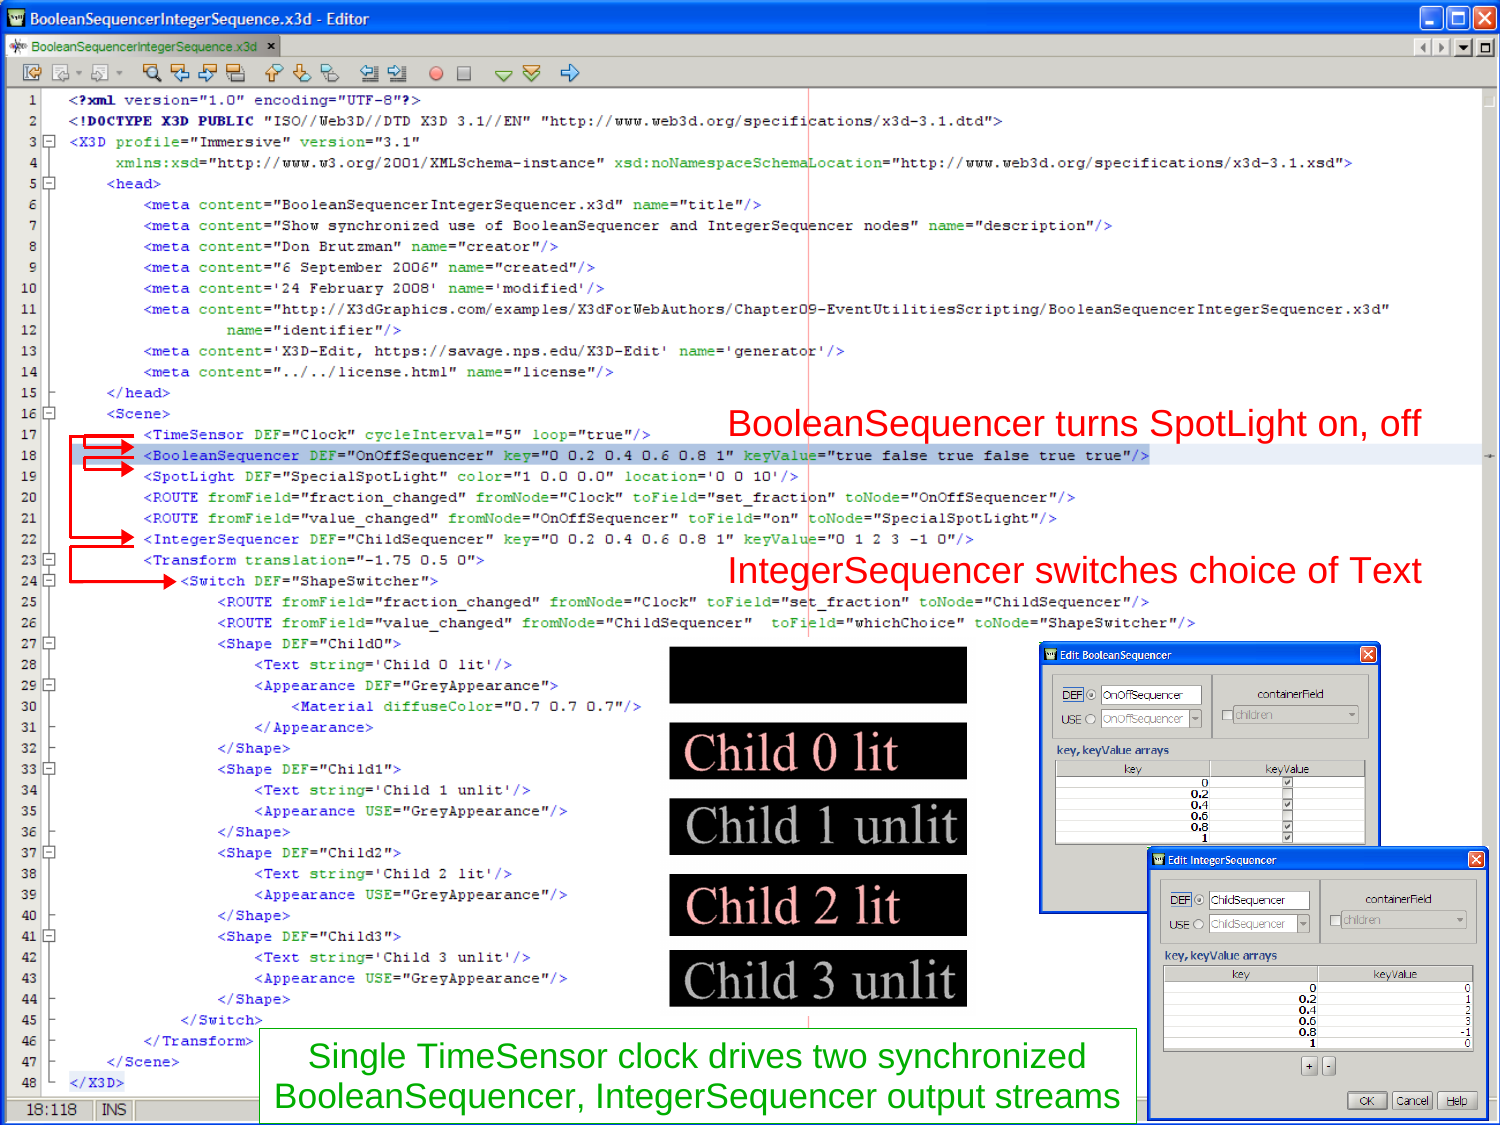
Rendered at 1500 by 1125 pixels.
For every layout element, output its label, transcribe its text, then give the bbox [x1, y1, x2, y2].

text_box IntegerSequencer switches choice of Text [712, 542, 1437, 600]
text_box BooleanSequencer turns SpotLight on, off [712, 394, 1437, 452]
picture [0, 0, 1500, 1125]
text_box Single TimeSensor clock drives two synchronized BooleanSequencer, IntegerSequencer output streams [259, 1029, 1137, 1123]
